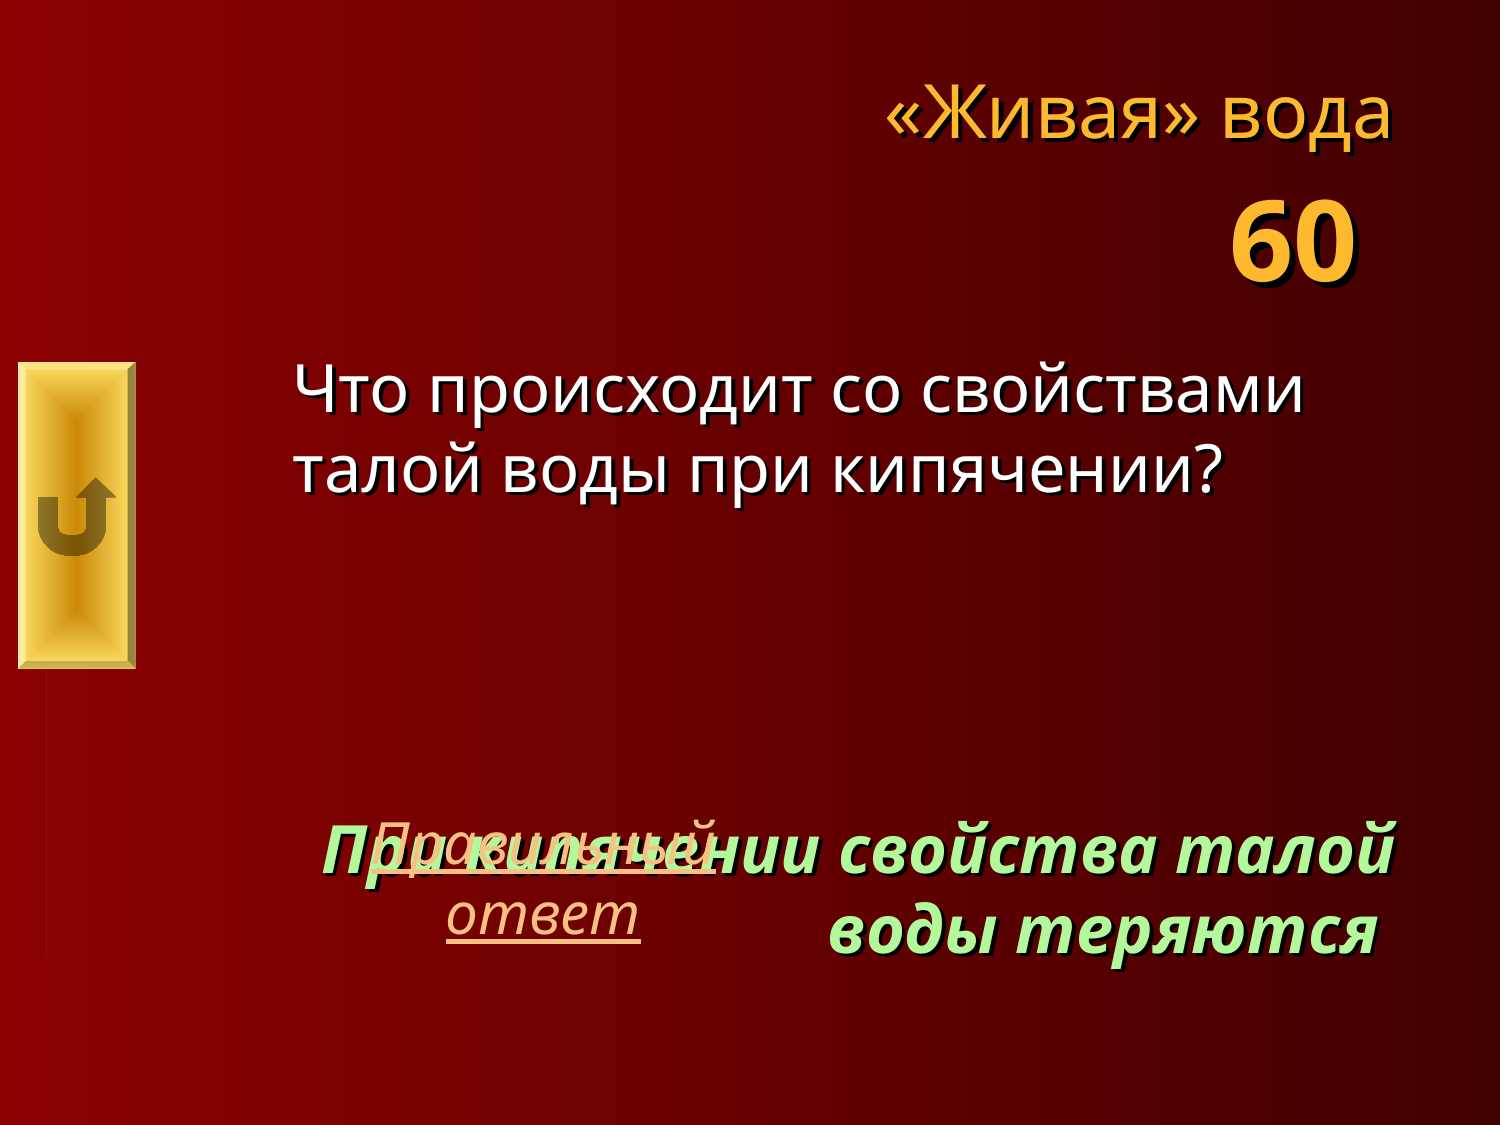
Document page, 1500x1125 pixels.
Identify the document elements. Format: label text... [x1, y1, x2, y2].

text_box При кипячении свойства талой воды теряются [253, 798, 1412, 1094]
text_box 60 [17, 361, 26, 669]
text_box 60 [1163, 160, 1424, 291]
text_box [19, 361, 136, 669]
subtitle Что происходит со свойствами талой воды при кипячении? [277, 337, 1447, 764]
text_box Правильный ответ [253, 798, 833, 882]
title «Живая» вода [797, 54, 1483, 161]
